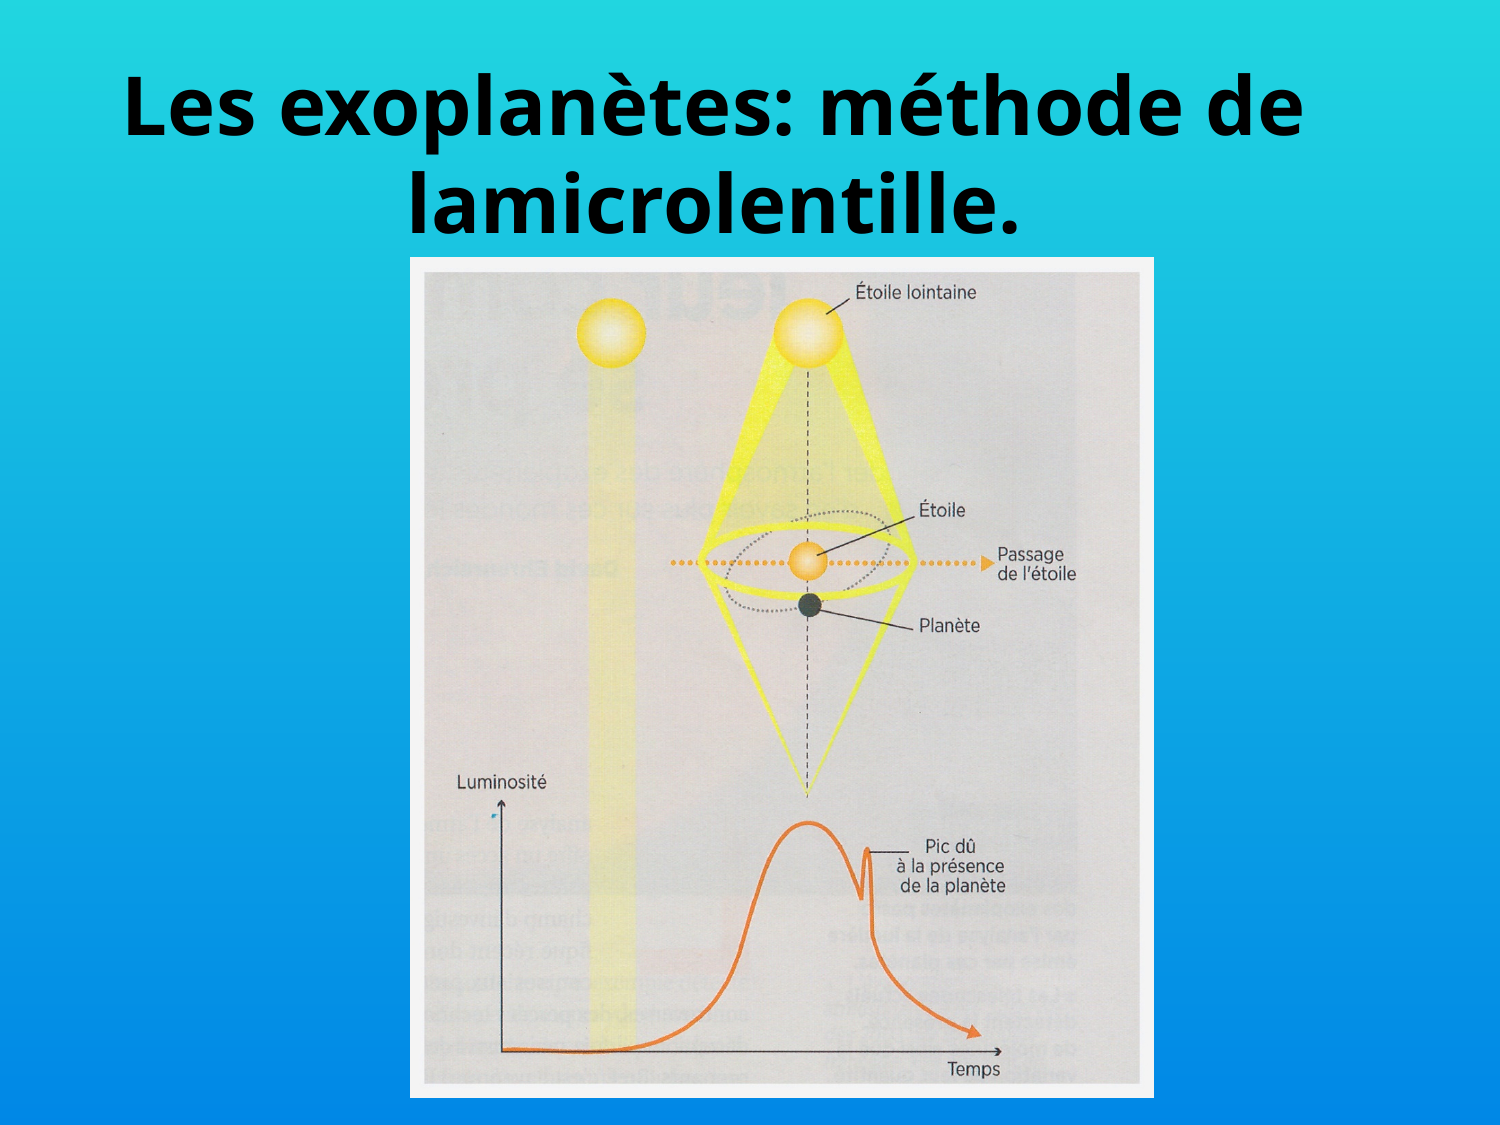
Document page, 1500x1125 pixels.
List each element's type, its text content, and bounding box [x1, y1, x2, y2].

title Les exoplanètes: méthode de lamicrolentille. [0, 45, 1430, 258]
picture [0, 257, 1500, 1099]
